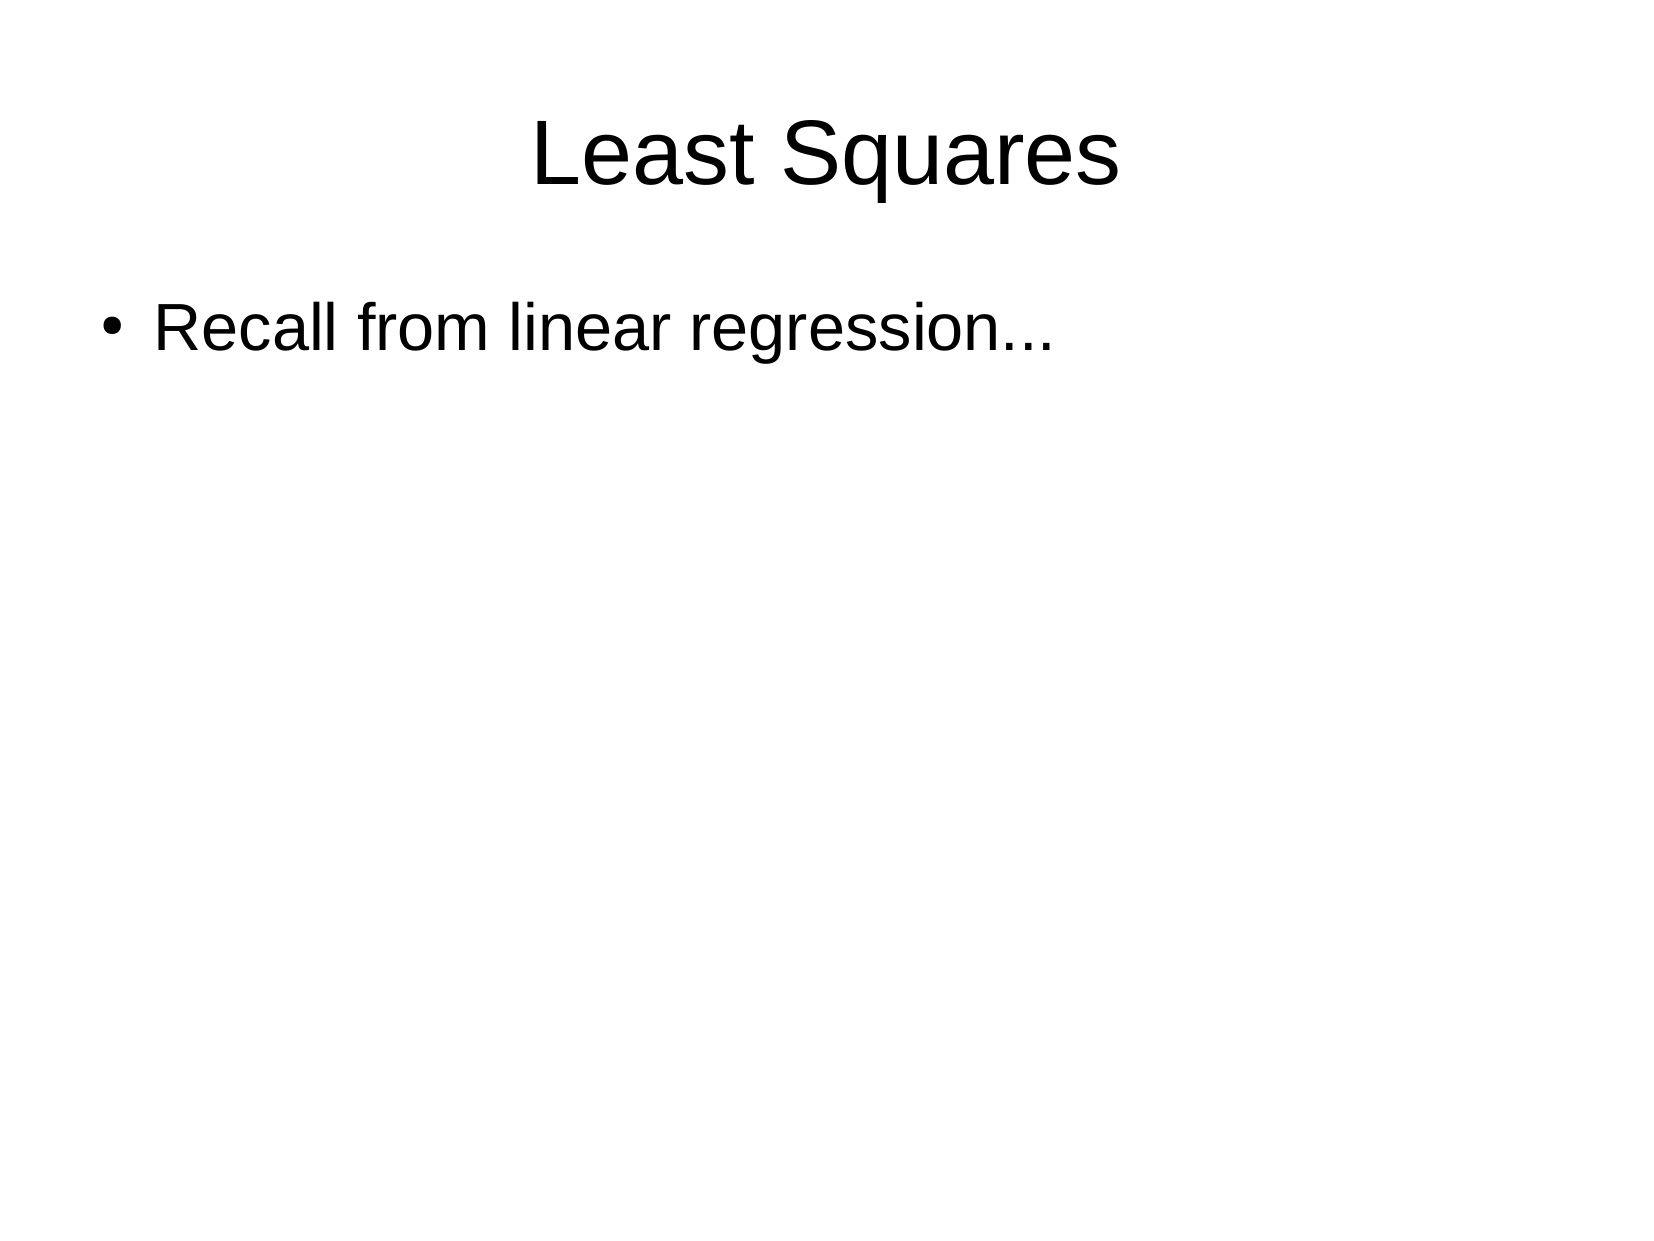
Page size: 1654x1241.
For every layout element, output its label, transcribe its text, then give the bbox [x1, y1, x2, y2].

title Least Squares [82, 49, 1571, 257]
list Recall from linear regression... [82, 290, 1571, 1109]
